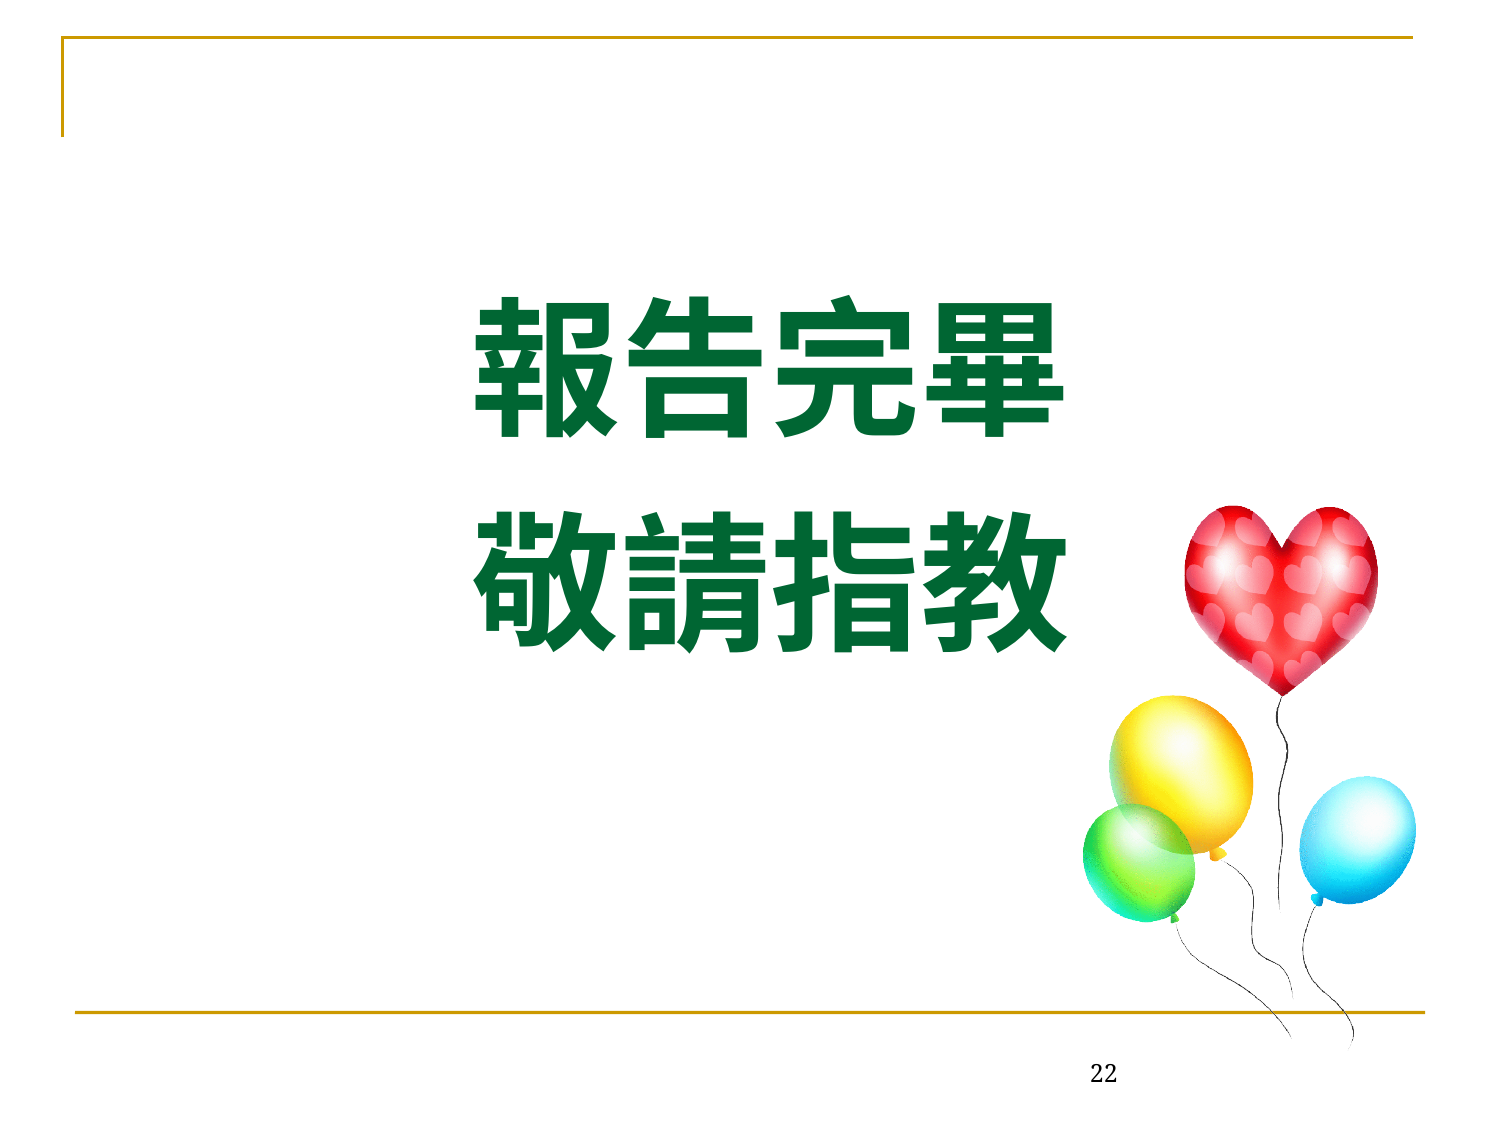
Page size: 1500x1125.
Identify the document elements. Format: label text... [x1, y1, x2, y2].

list 報告完畢 敬請指教 [67, 267, 1418, 1011]
text_box [1074, 1024, 1426, 1100]
picture [1080, 503, 1418, 1024]
